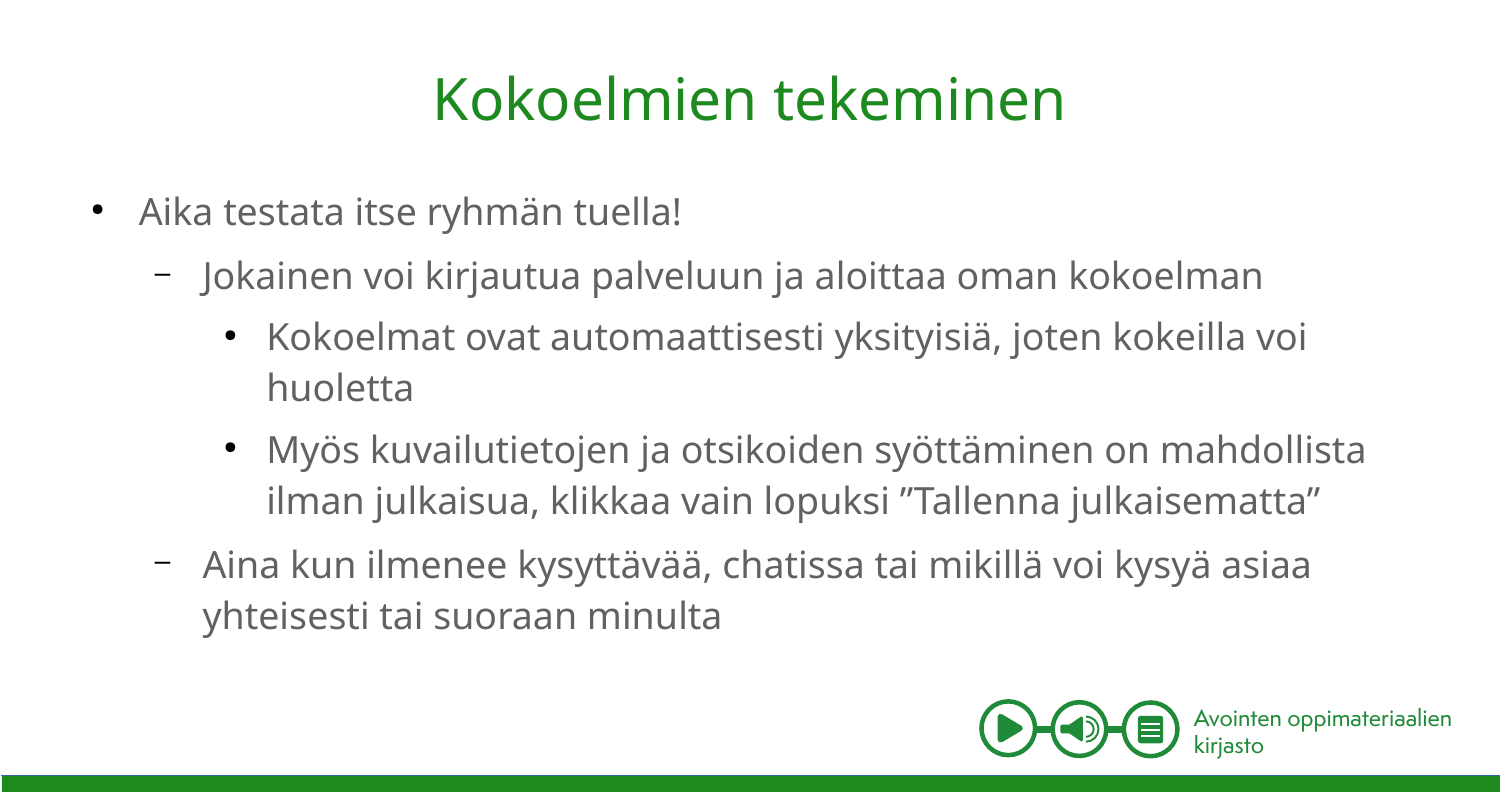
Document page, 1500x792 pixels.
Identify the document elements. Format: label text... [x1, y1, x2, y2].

title Kokoelmien tekeminen [75, 31, 1425, 164]
list Aika testata itse ryhmän tuella! Jokainen voi kirjautua palveluun ja aloittaa oman kokoelman Kokoelmat ovat automaattisesti yksityisiä, joten kokeilla voi huoletta Myös kuvailutietojen ja otsikoiden syöttäminen on mahdollista ilman julkaisua, klikkaa vain lopuksi ”Tallenna julkaisematta” Aina kun ilmenee kysyttävää, chatissa tai mikillä voi kysyä asiaa yhteisesti tai suoraan minulta [75, 185, 1425, 645]
